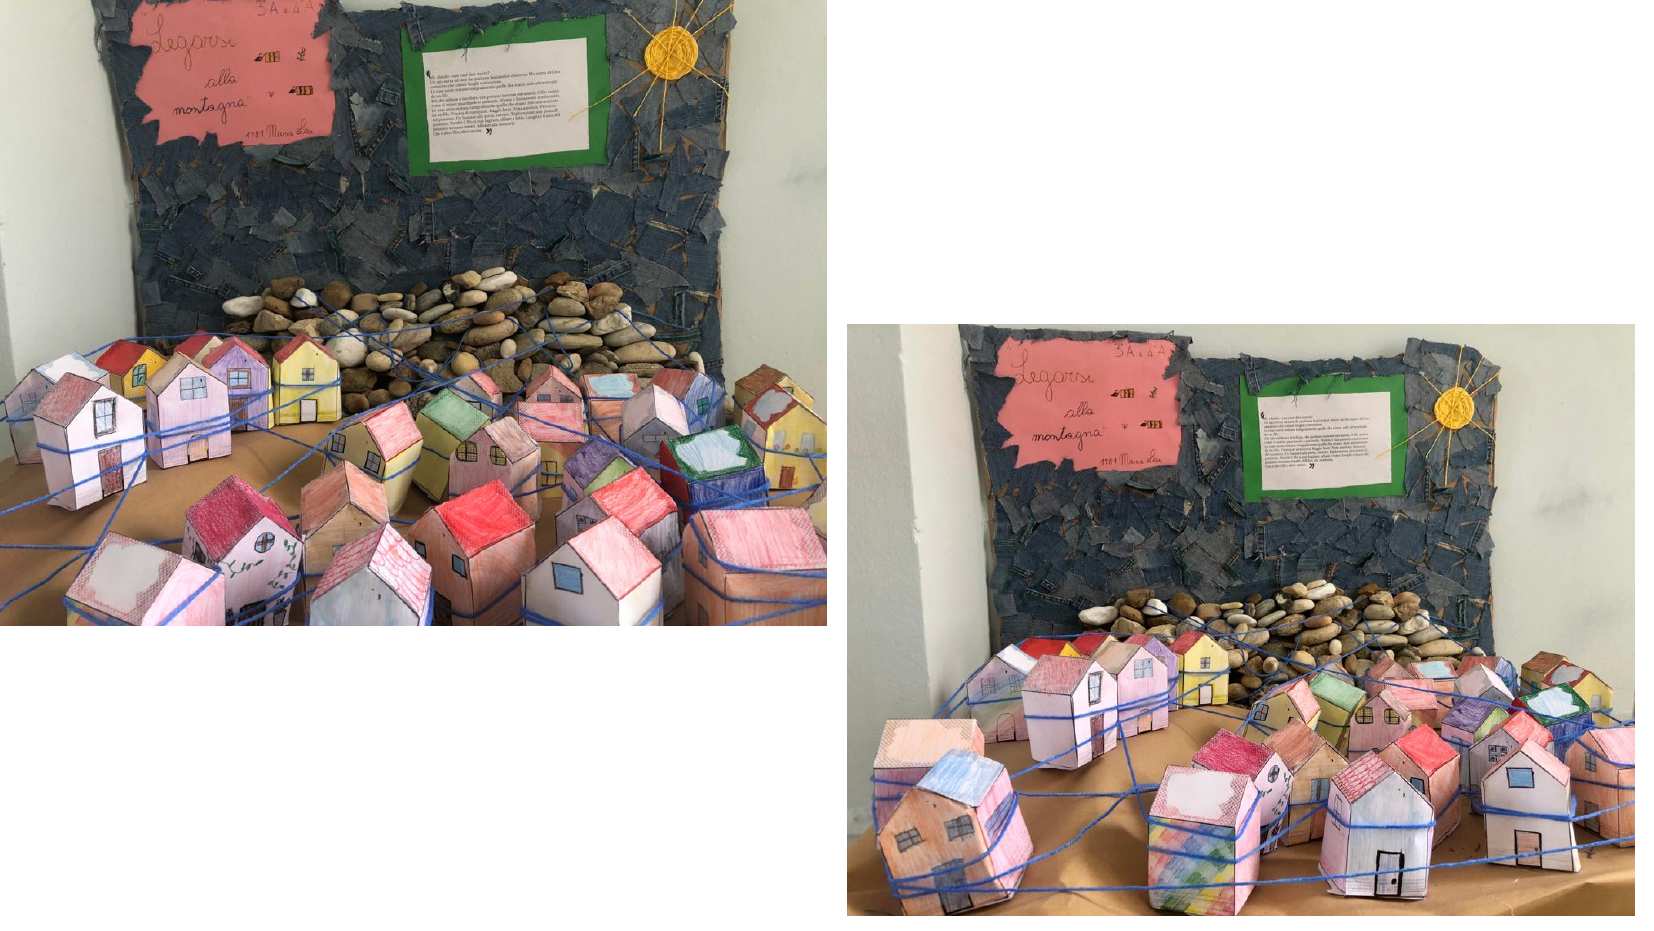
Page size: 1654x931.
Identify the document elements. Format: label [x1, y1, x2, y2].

picture [847, 324, 1635, 916]
picture [0, 0, 827, 626]
